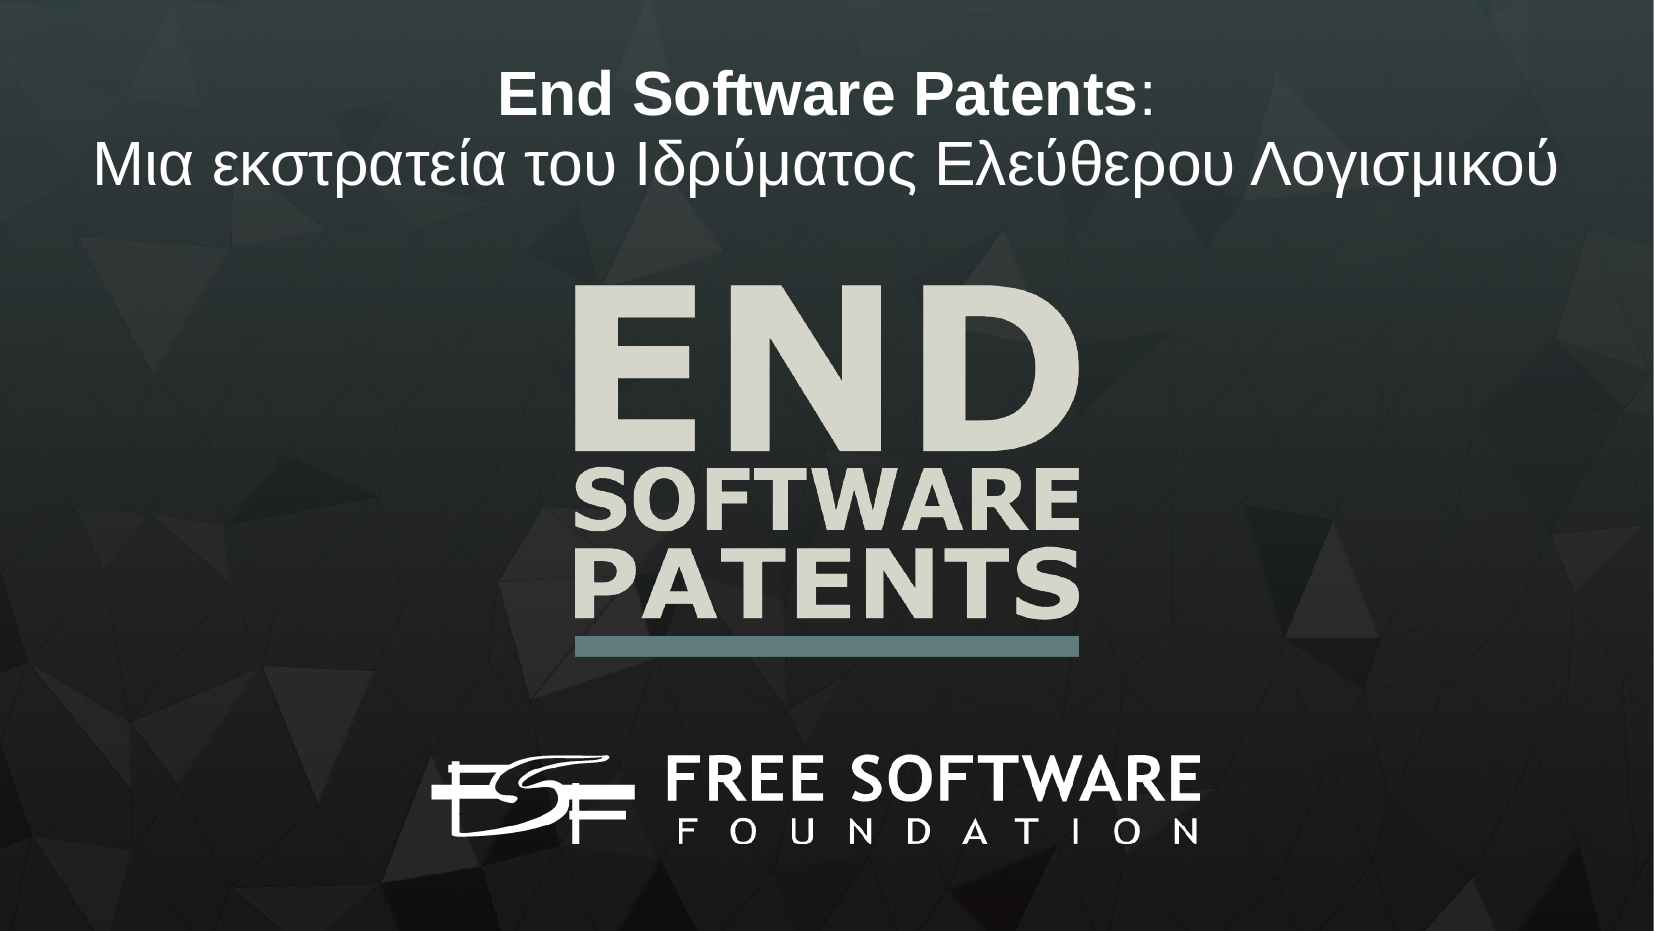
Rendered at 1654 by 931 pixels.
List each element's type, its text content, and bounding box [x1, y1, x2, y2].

title End Software Patents: Μια εκστρατεία του Ιδρύματος Ελεύθερου Λογισμικού [82, 25, 1571, 232]
picture [0, 0, 1654, 931]
